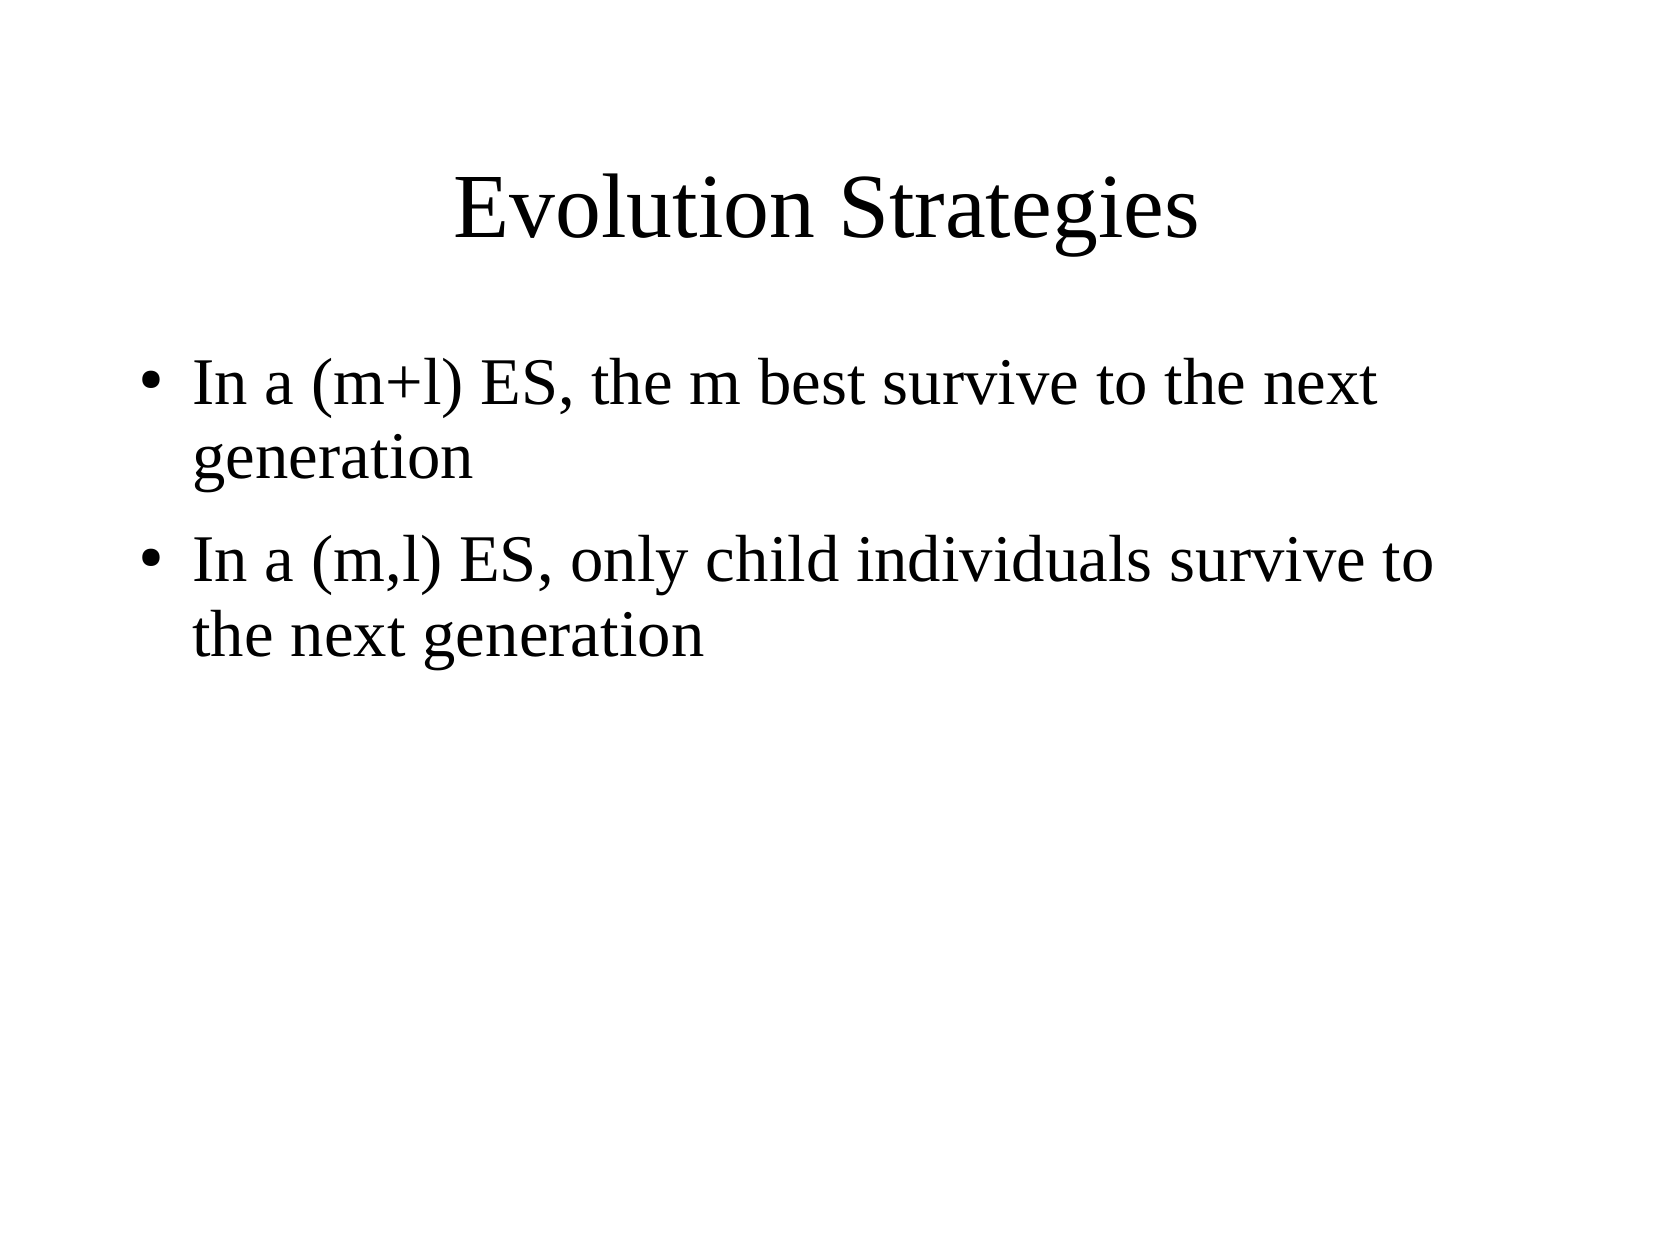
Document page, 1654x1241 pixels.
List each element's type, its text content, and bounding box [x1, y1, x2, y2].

list In a (m+l) ES, the m best survive to the next generation In a (m,l) ES, only child individuals survive to the next generation [121, 344, 1534, 1127]
title Evolution Strategies [121, 102, 1534, 311]
